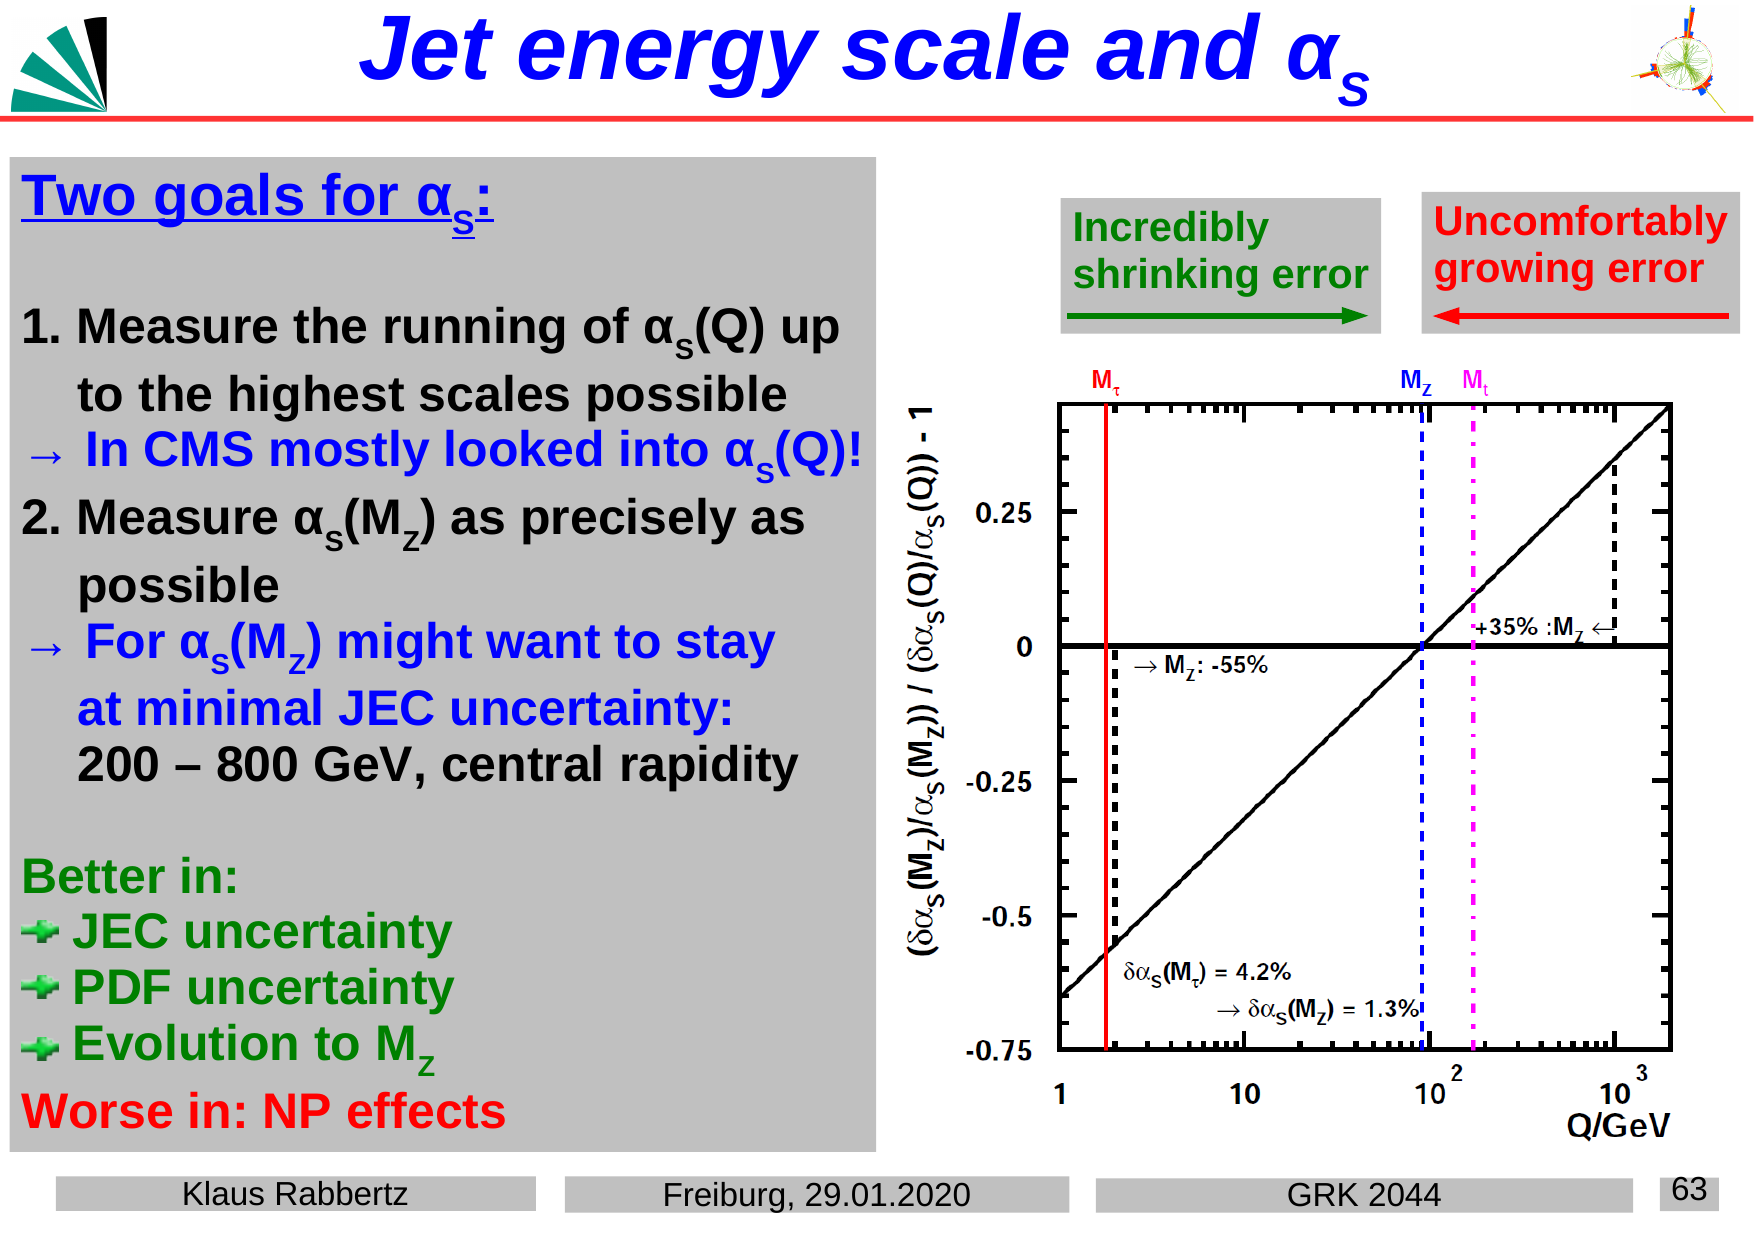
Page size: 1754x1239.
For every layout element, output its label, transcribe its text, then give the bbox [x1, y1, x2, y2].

picture [1631, 5, 1739, 113]
title Jet energy scale and αS [123, 0, 1606, 117]
picture [898, 365, 1685, 1146]
text_box Uncomfortably growing error [1421, 191, 1741, 334]
text_box Two goals for αS: 1. Measure the running of αS(Q) up to the highest scales possible → In CMS mostly looked into αS(Q)! 2. Measure αS(MZ) as precisely as possible → For αS(MZ) might want to stay at minimal JEC uncertainty: 200 – 800 GeV, central rapidity Better in: JEC uncertainty PDF uncertainty Evolution to MZ Worse in: NP effects [9, 157, 877, 1152]
text_box Incredibly shrinking error [1060, 198, 1382, 334]
picture [11, 17, 107, 113]
